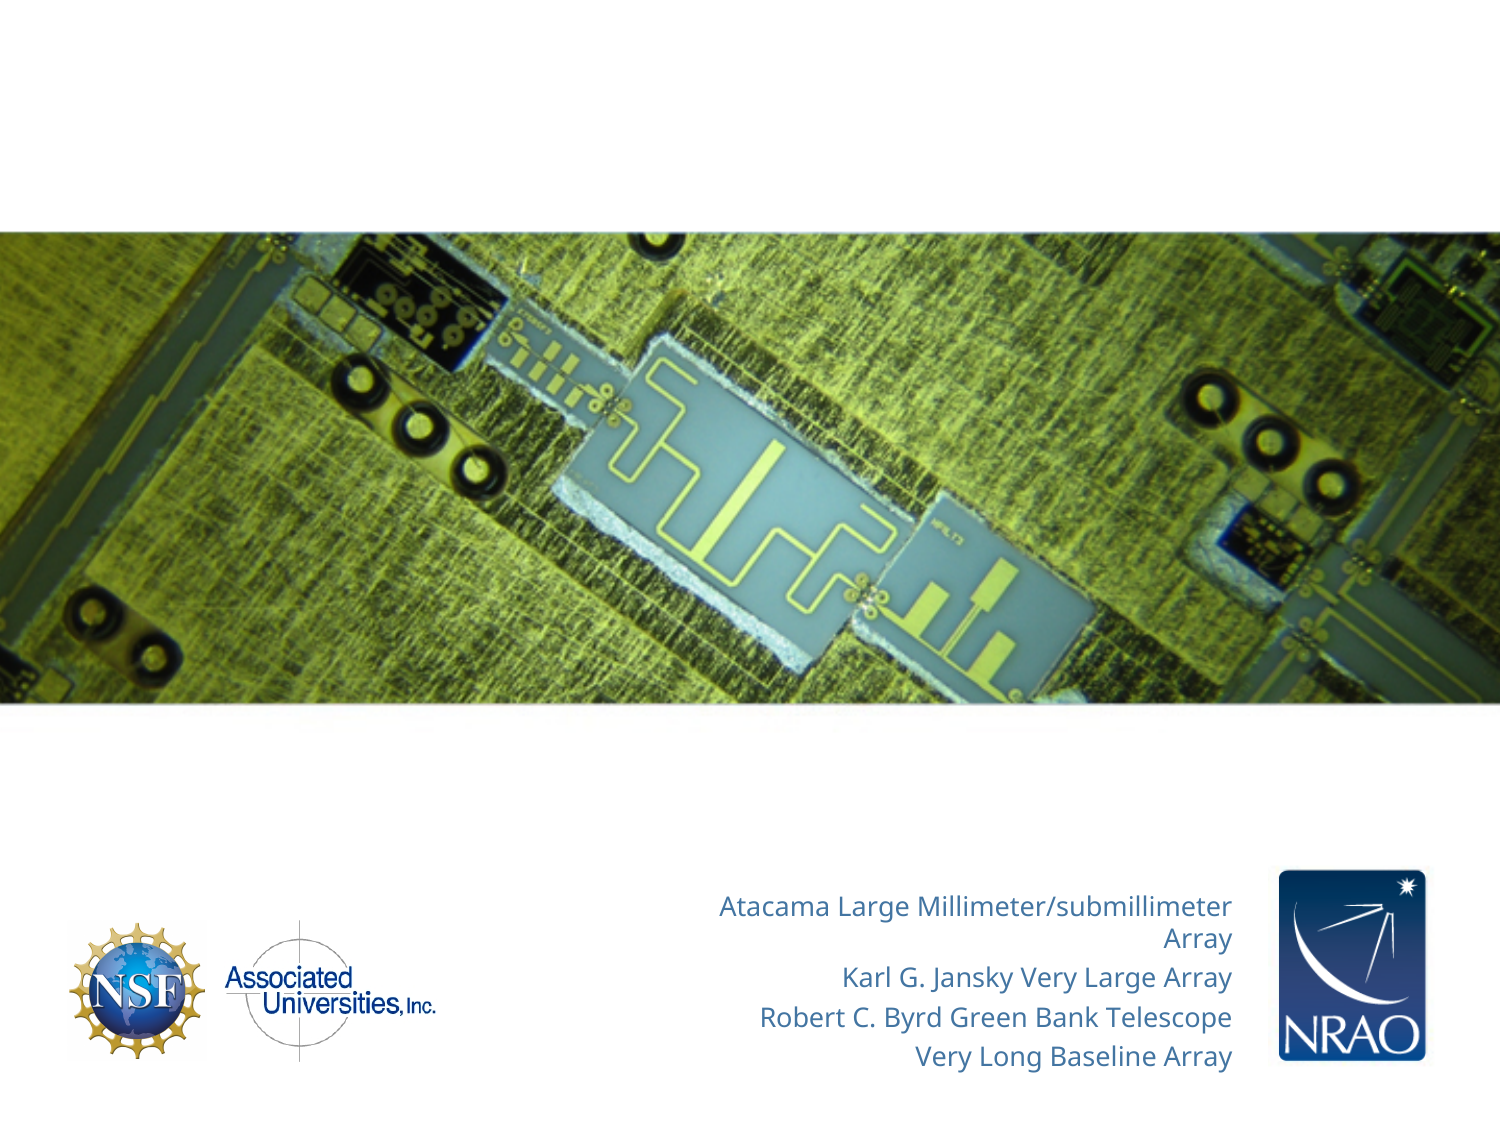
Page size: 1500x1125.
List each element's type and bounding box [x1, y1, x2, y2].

text_box [75, 159, 1126, 448]
picture [0, 0, 1500, 1125]
list [75, 712, 1063, 926]
title [75, 62, 1351, 304]
